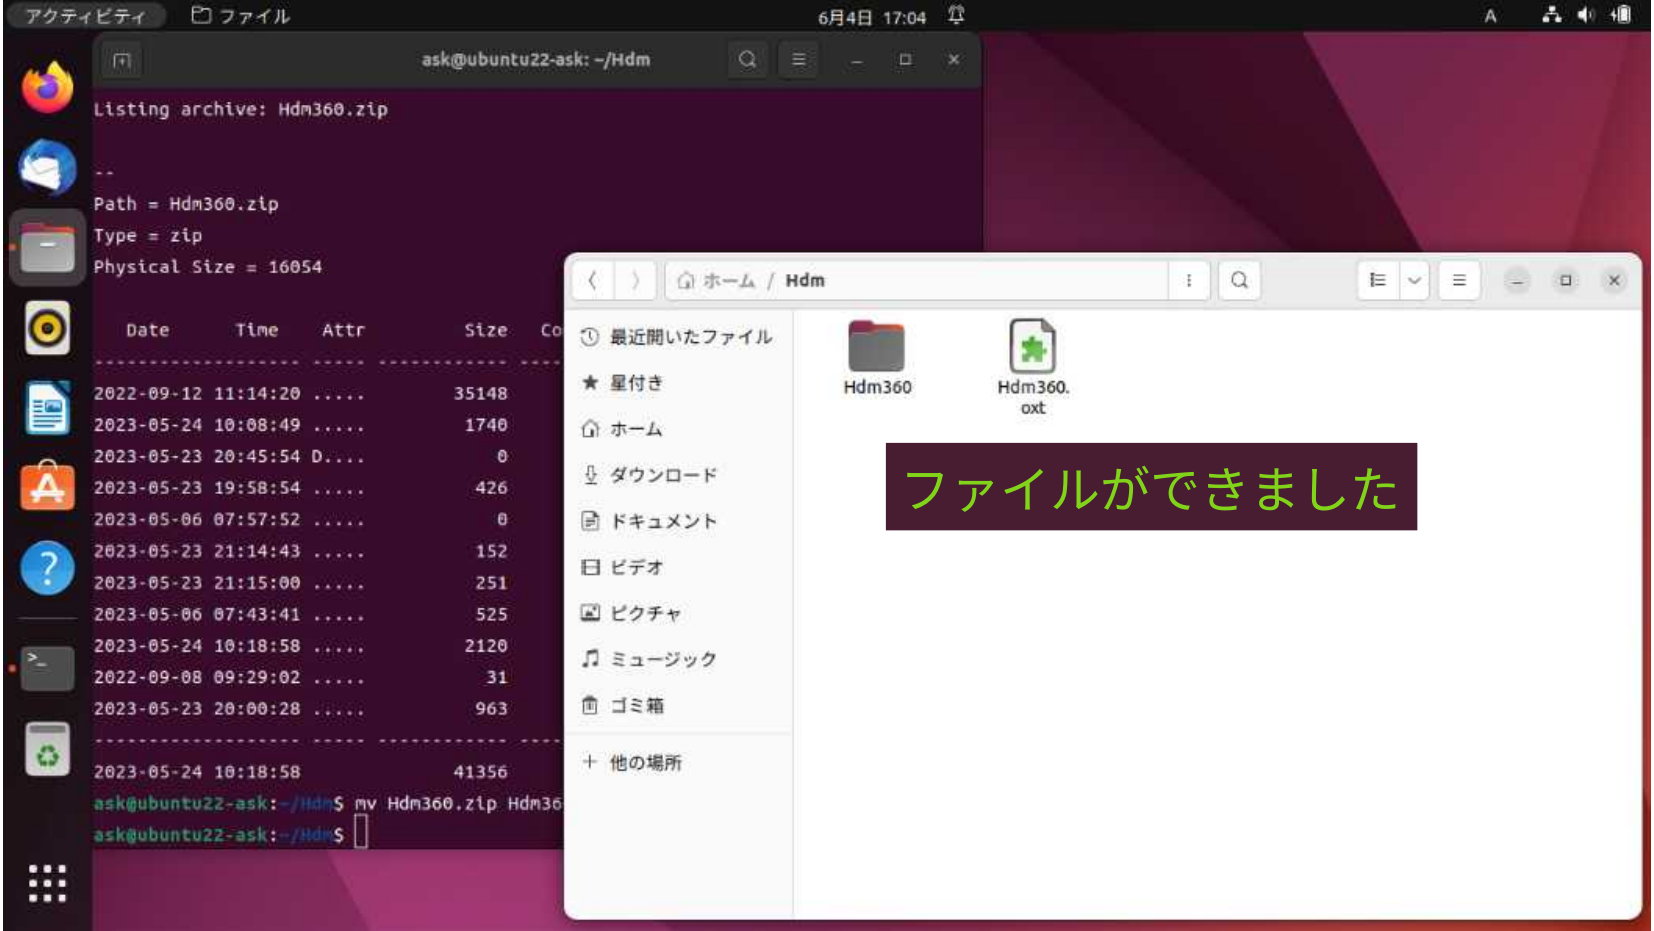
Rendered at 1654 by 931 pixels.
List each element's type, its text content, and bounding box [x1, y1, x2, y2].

picture [3, 0, 1651, 931]
text_box ファイルができました [885, 442, 1418, 531]
